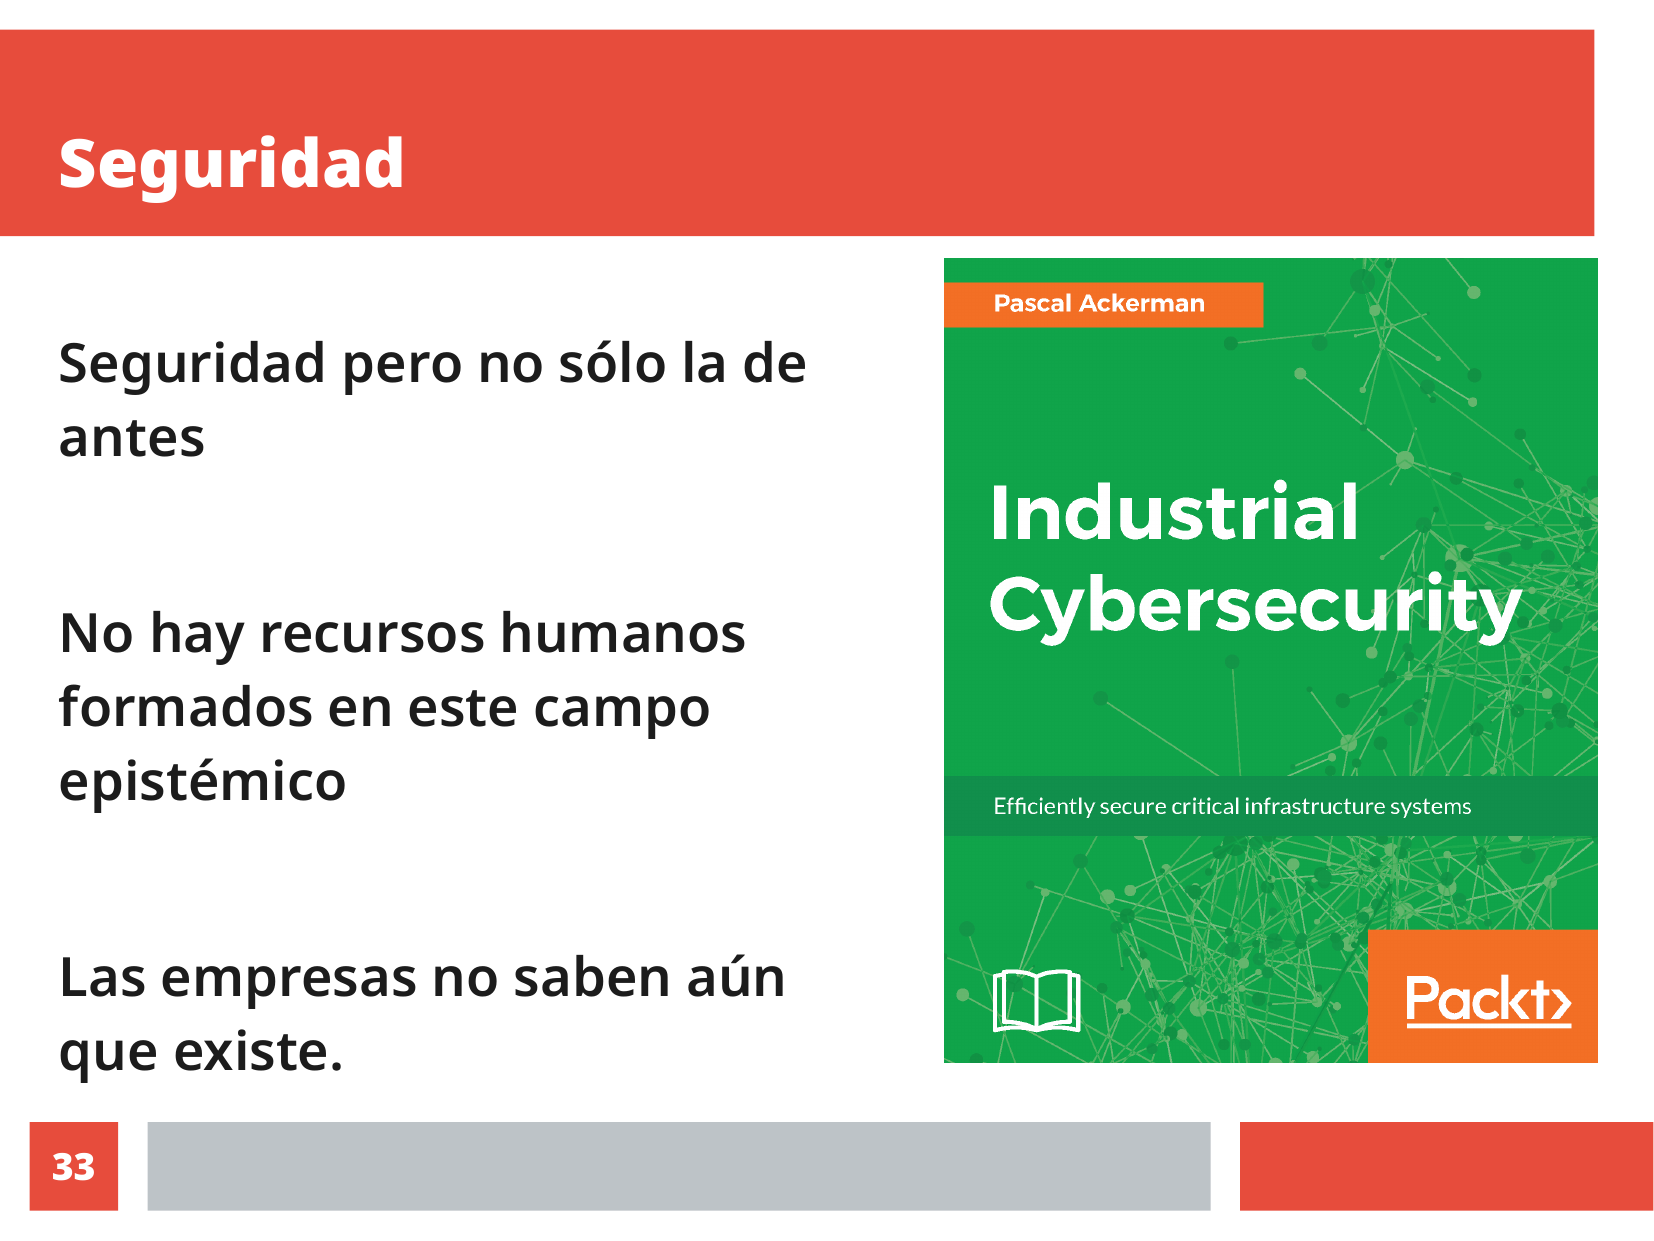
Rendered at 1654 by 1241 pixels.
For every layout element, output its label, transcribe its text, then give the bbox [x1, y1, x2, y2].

title Seguridad [59, 59, 1595, 207]
list Seguridad pero no sólo la de antes No hay recursos humanos formados en este campo epistémico Las empresas no saben aún que existe. [59, 324, 815, 1093]
picture [944, 258, 1598, 1063]
